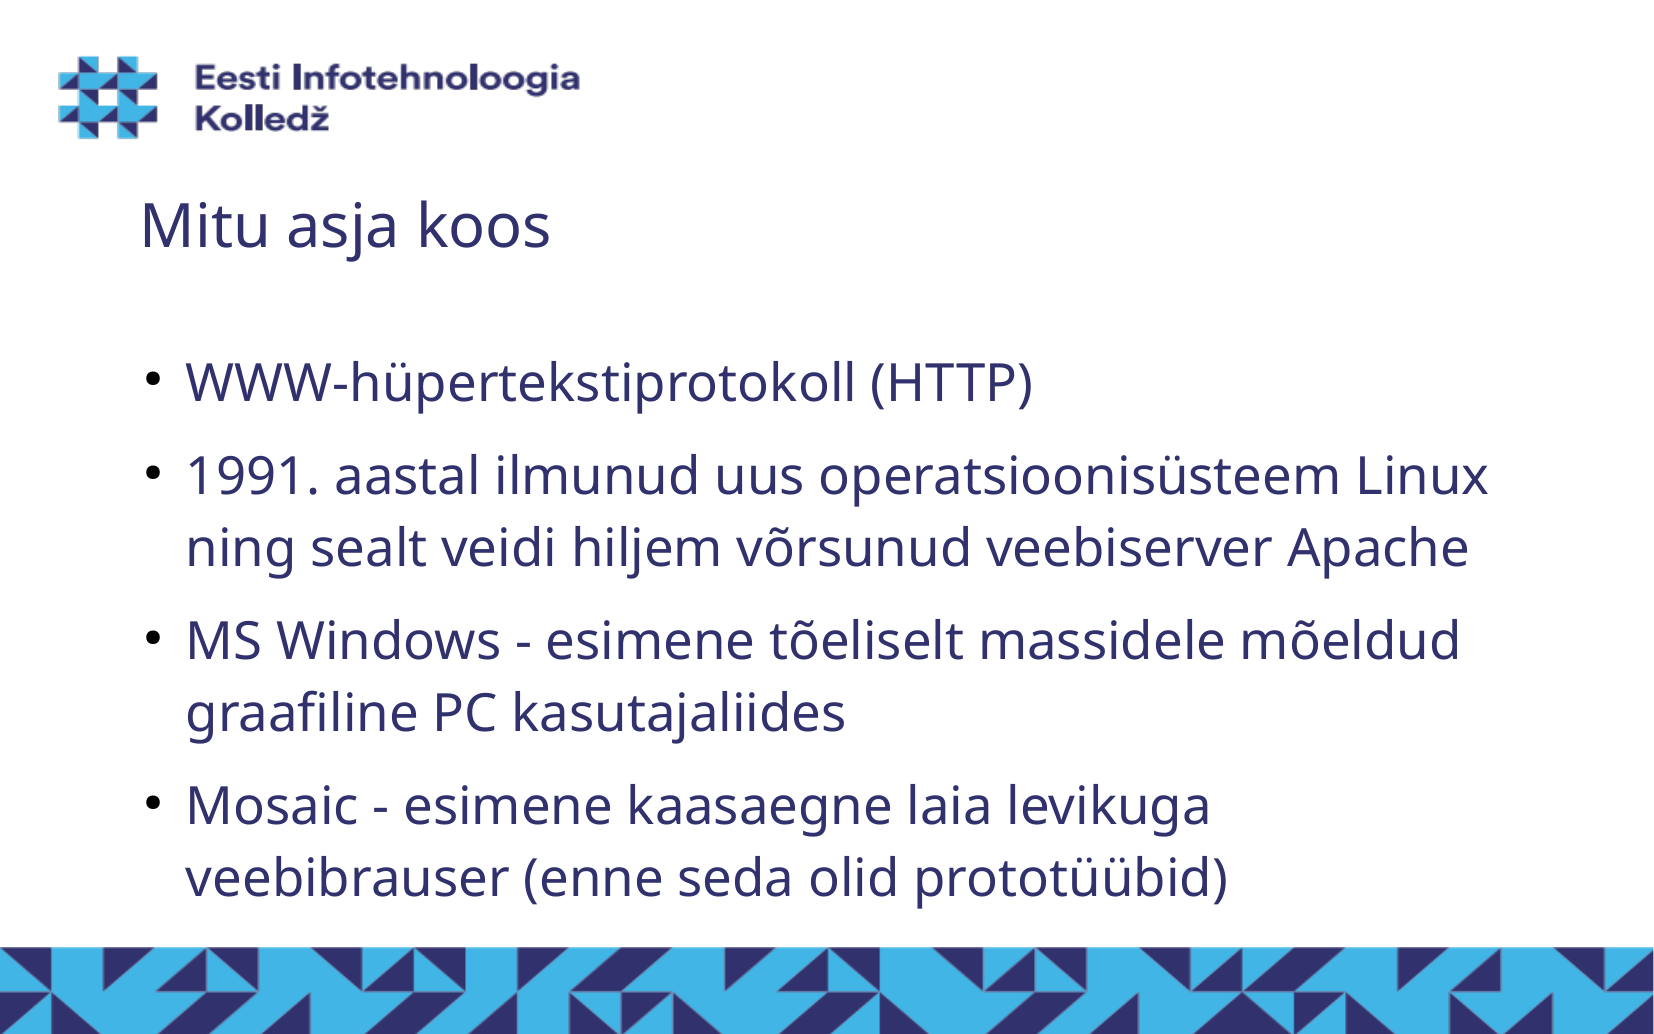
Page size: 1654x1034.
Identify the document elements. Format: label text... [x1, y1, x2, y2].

list WWW-hüpertekstiprotokoll (HTTP) 1991. aastal ilmunud uus operatsioonisüsteem Linux ning sealt veidi hiljem võrsunud veebiserver Apache MS Windows - esimene tõeliselt massidele mõeldud graafiline PC kasutajaliides Mosaic - esimene kaasaegne laia levikuga veebibrauser (enne seda olid prototüübid) [129, 344, 1548, 926]
title Mitu asja koos [139, 137, 1548, 310]
